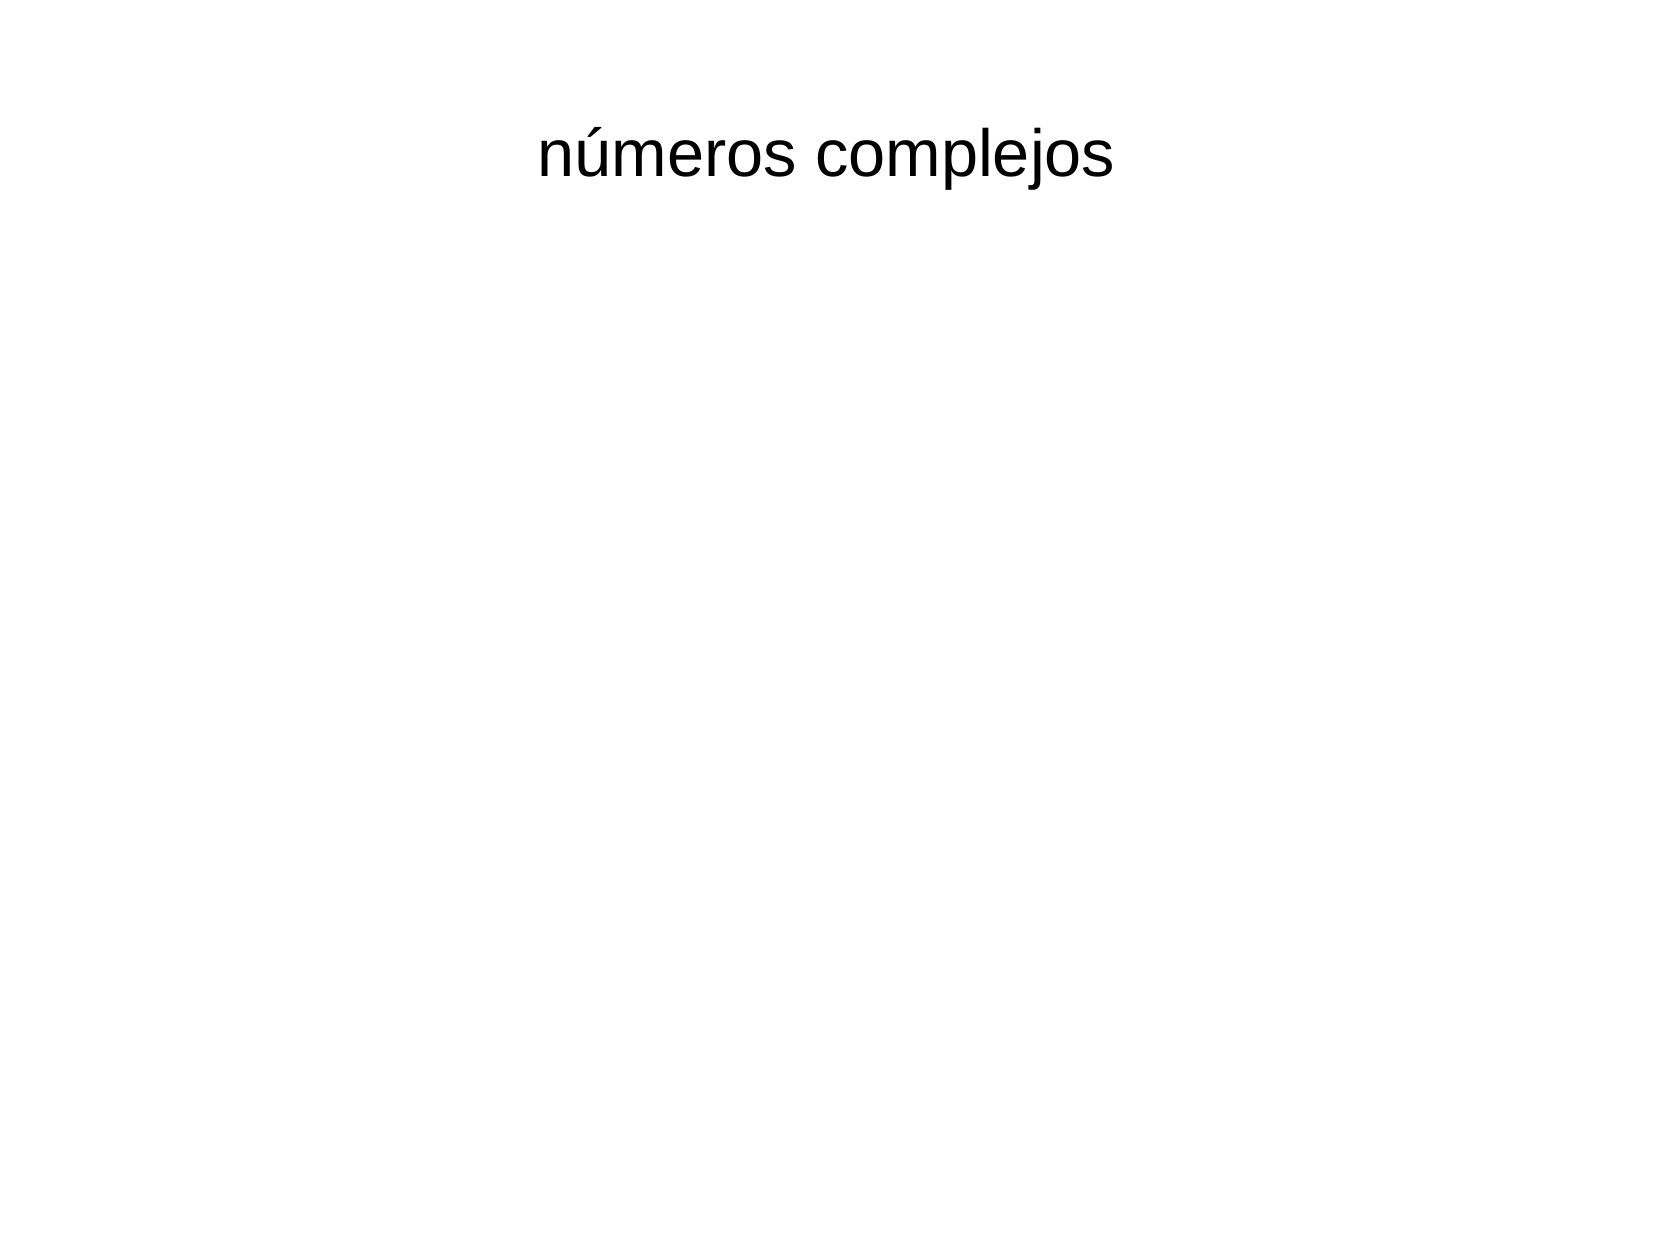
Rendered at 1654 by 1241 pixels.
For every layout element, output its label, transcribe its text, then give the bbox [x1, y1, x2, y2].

title números complejos [82, 56, 1571, 250]
